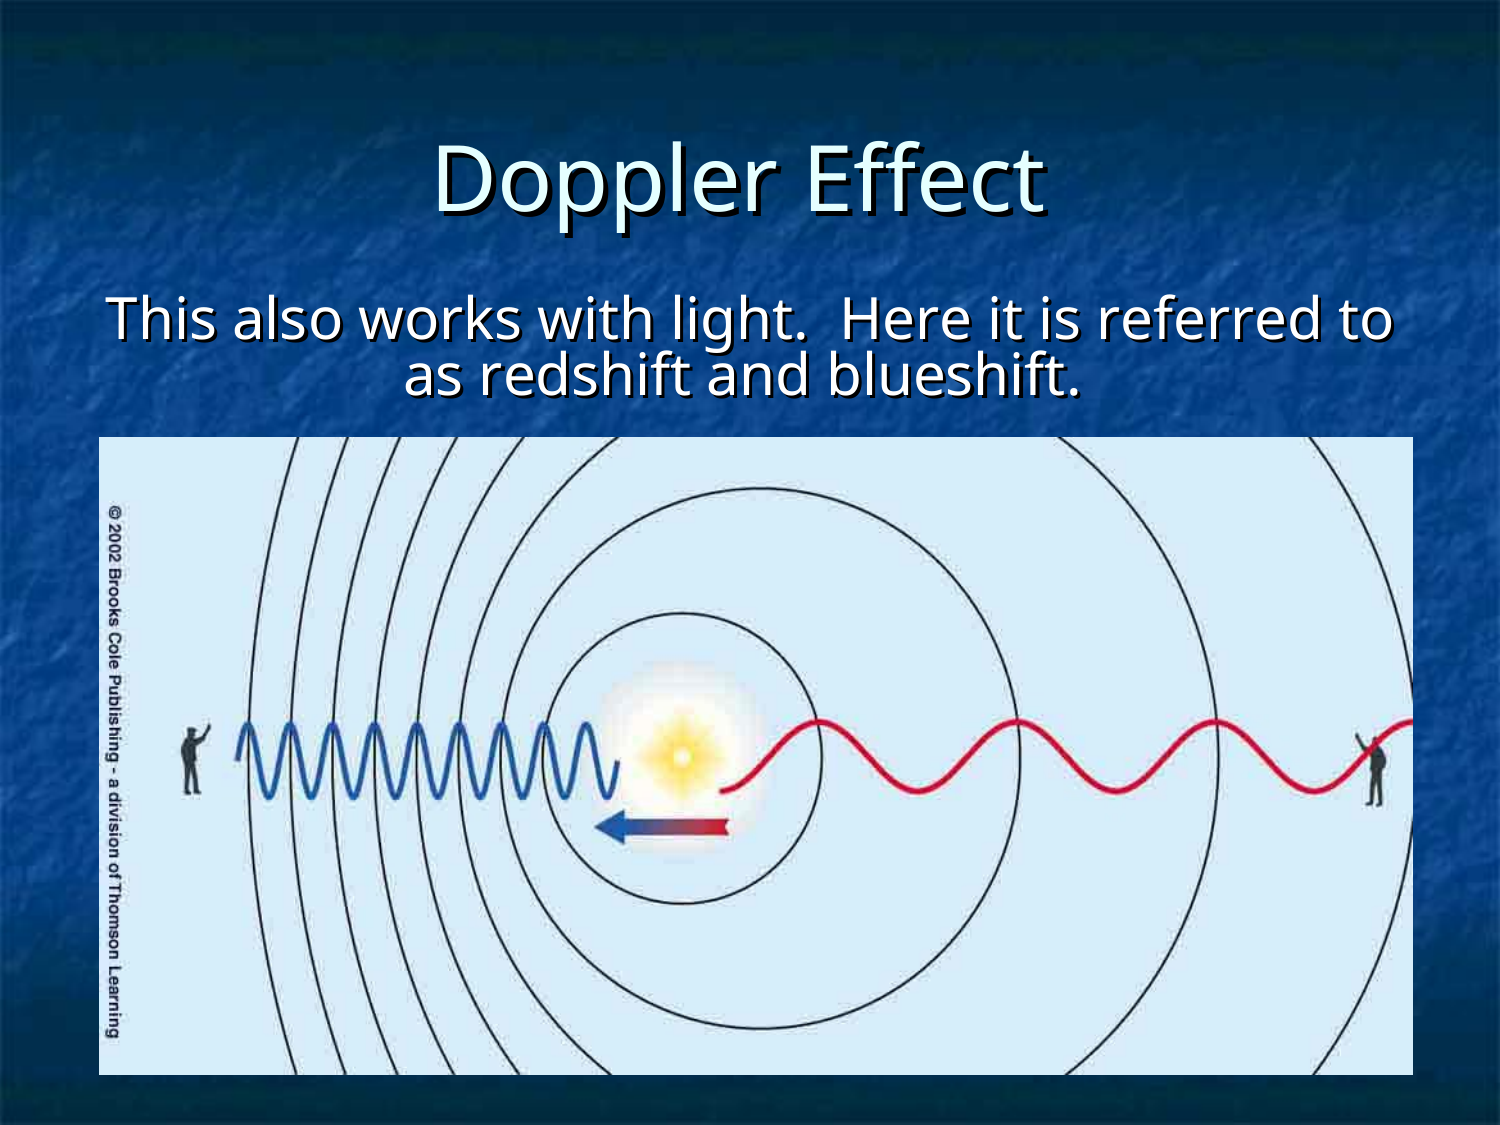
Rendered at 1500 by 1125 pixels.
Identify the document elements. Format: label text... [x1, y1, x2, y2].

text_box Doppler Effect [75, 62, 1426, 287]
text_box This also works with light. Here it is referred to as redshift and blueshift. [75, 287, 1426, 426]
picture [0, 0, 1500, 1125]
